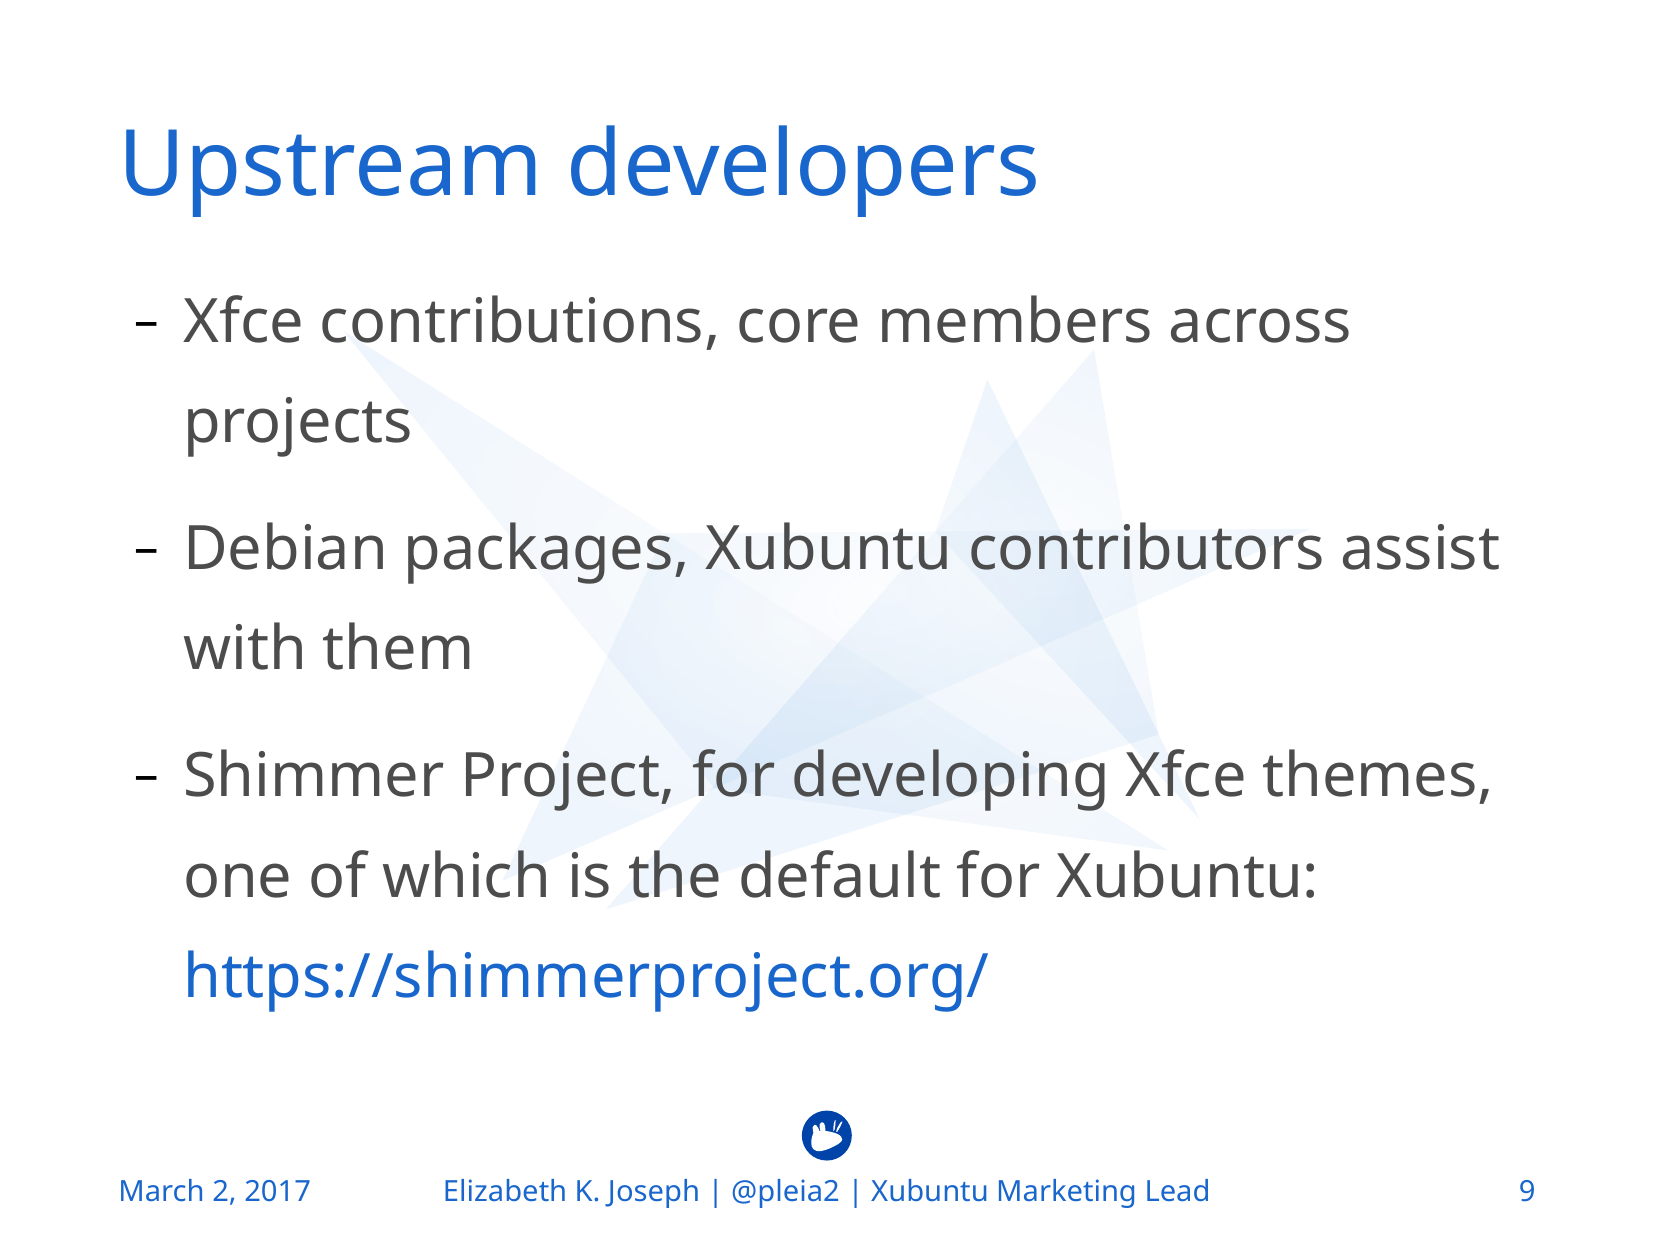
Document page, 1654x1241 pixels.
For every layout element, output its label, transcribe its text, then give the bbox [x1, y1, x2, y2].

title Upstream developers [118, 88, 1536, 231]
list Xfce contributions, core members across projects Debian packages, Xubuntu contributors assist with them Shimmer Project, for developing Xfce themes, one of which is the default for Xubuntu: https://shimmerproject.org/ [118, 259, 1536, 1016]
